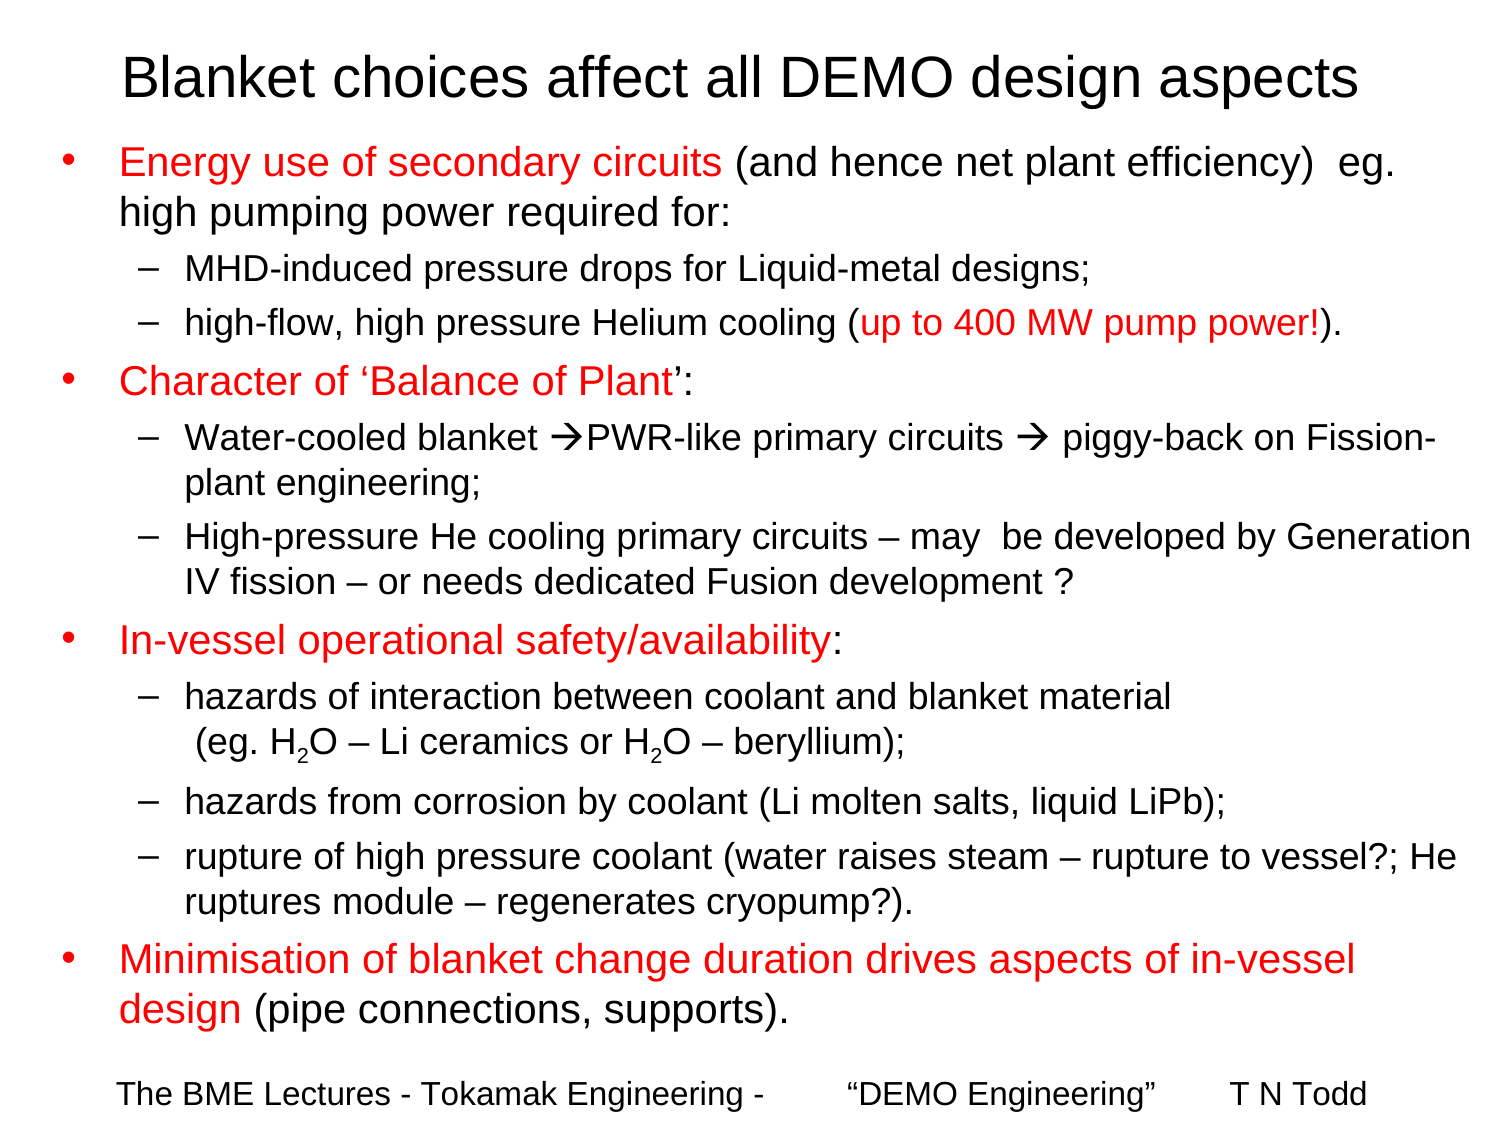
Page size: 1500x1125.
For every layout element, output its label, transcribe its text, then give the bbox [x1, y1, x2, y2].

text_box Energy use of secondary circuits (and hence net plant efficiency) eg. high pumping power required for: MHD-induced pressure drops for Liquid-metal designs; high-flow, high pressure Helium cooling (up to 400 MW pump power!). Character of ‘Balance of Plant’: Water-cooled blanket PWR-like primary circuits  piggy-back on Fission-plant engineering; High-pressure He cooling primary circuits – may be developed by Generation IV fission – or needs dedicated Fusion development ? In-vessel operational safety/availability: hazards of interaction between coolant and blanket material (eg. H2O – Li ceramics or H2O – beryllium); hazards from corrosion by coolant (Li molten salts, liquid LiPb); rupture of high pressure coolant (water raises steam – rupture to vessel?; He ruptures module – regenerates cryopump?). Minimisation of blanket change duration drives aspects of in-vessel design (pipe connections, supports). [24, 126, 1500, 1030]
text_box Blanket choices affect all DEMO design aspects [75, 7, 1426, 126]
